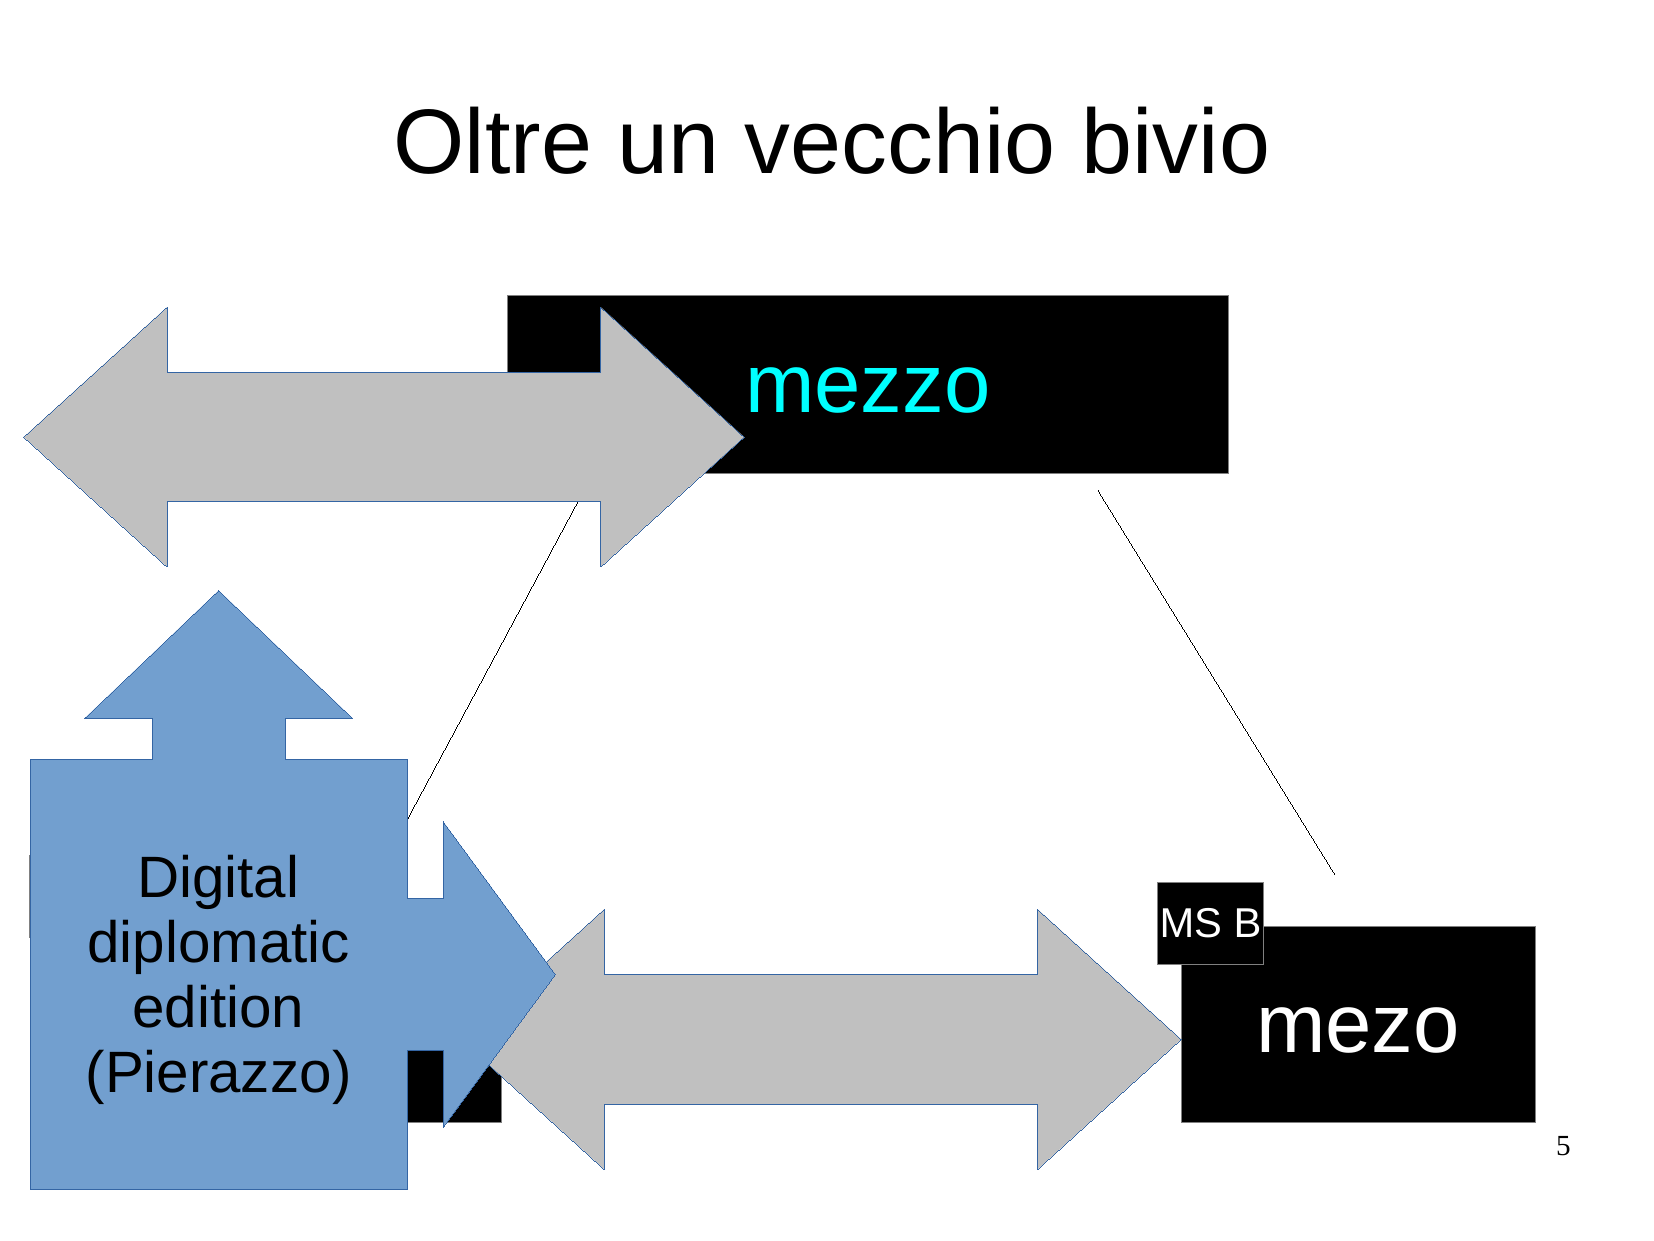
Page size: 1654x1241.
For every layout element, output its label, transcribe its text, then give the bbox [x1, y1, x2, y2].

text_box Meço [448, 1066, 502, 1123]
text_box mezzo [507, 295, 1229, 474]
text_box MS B [1157, 882, 1264, 965]
title Oltre un vecchio bivio [129, 23, 1536, 260]
text_box Digital diplomatic edition (Pierazzo) [30, 590, 556, 1190]
text_box mezo [1181, 926, 1536, 1123]
text_box [489, 909, 1182, 1170]
text_box Meço [408, 1051, 443, 1123]
text_box [23, 307, 745, 567]
